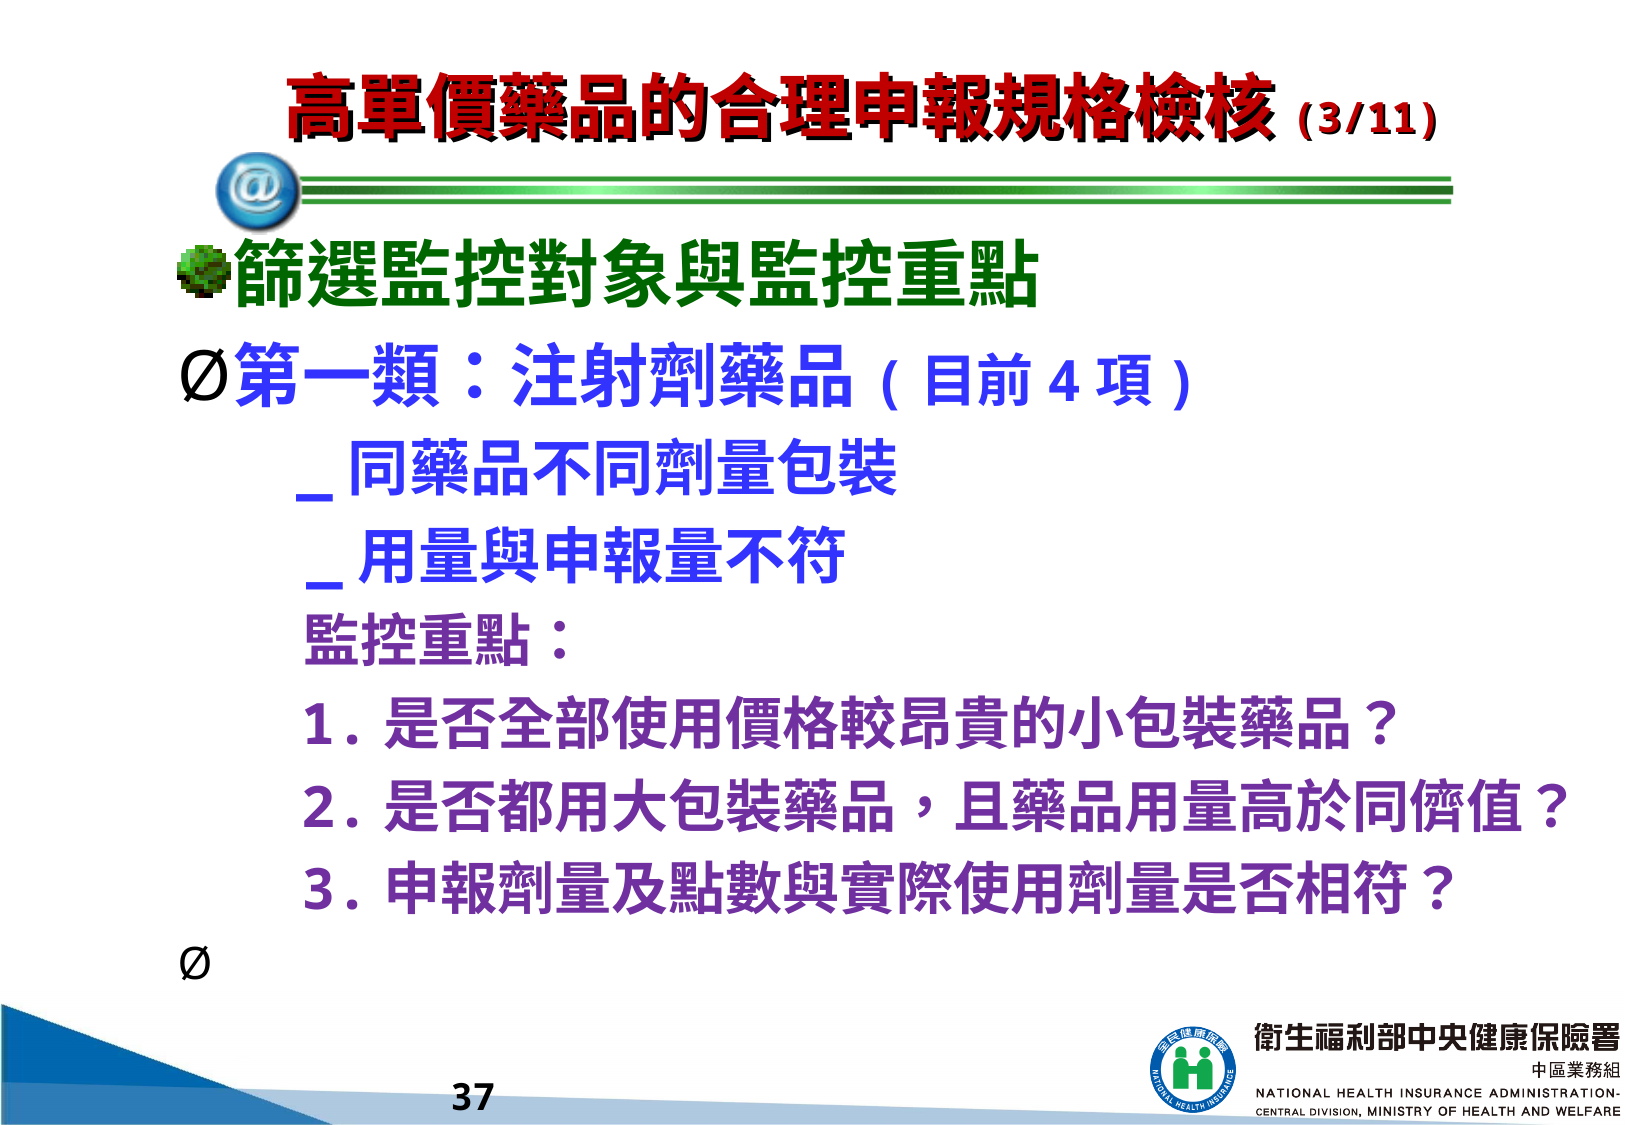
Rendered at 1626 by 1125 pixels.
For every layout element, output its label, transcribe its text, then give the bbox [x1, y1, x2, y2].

list 篩選監控對象與監控重點 第一類：注射劑藥品(目前4項) _同藥品不同劑量包裝 _用量與申報量不符 監控重點： 1.是否全部使用價格較昂貴的小包裝藥品？ 2.是否都用大包裝藥品，且藥品用量高於同儕值？ 3.申報劑量及點數與實際使用劑量是否相符？ [162, 220, 1557, 988]
text_box [435, 1065, 815, 1125]
title 高單價藥品的合理申報規格檢核(3/11) [268, 10, 1562, 198]
